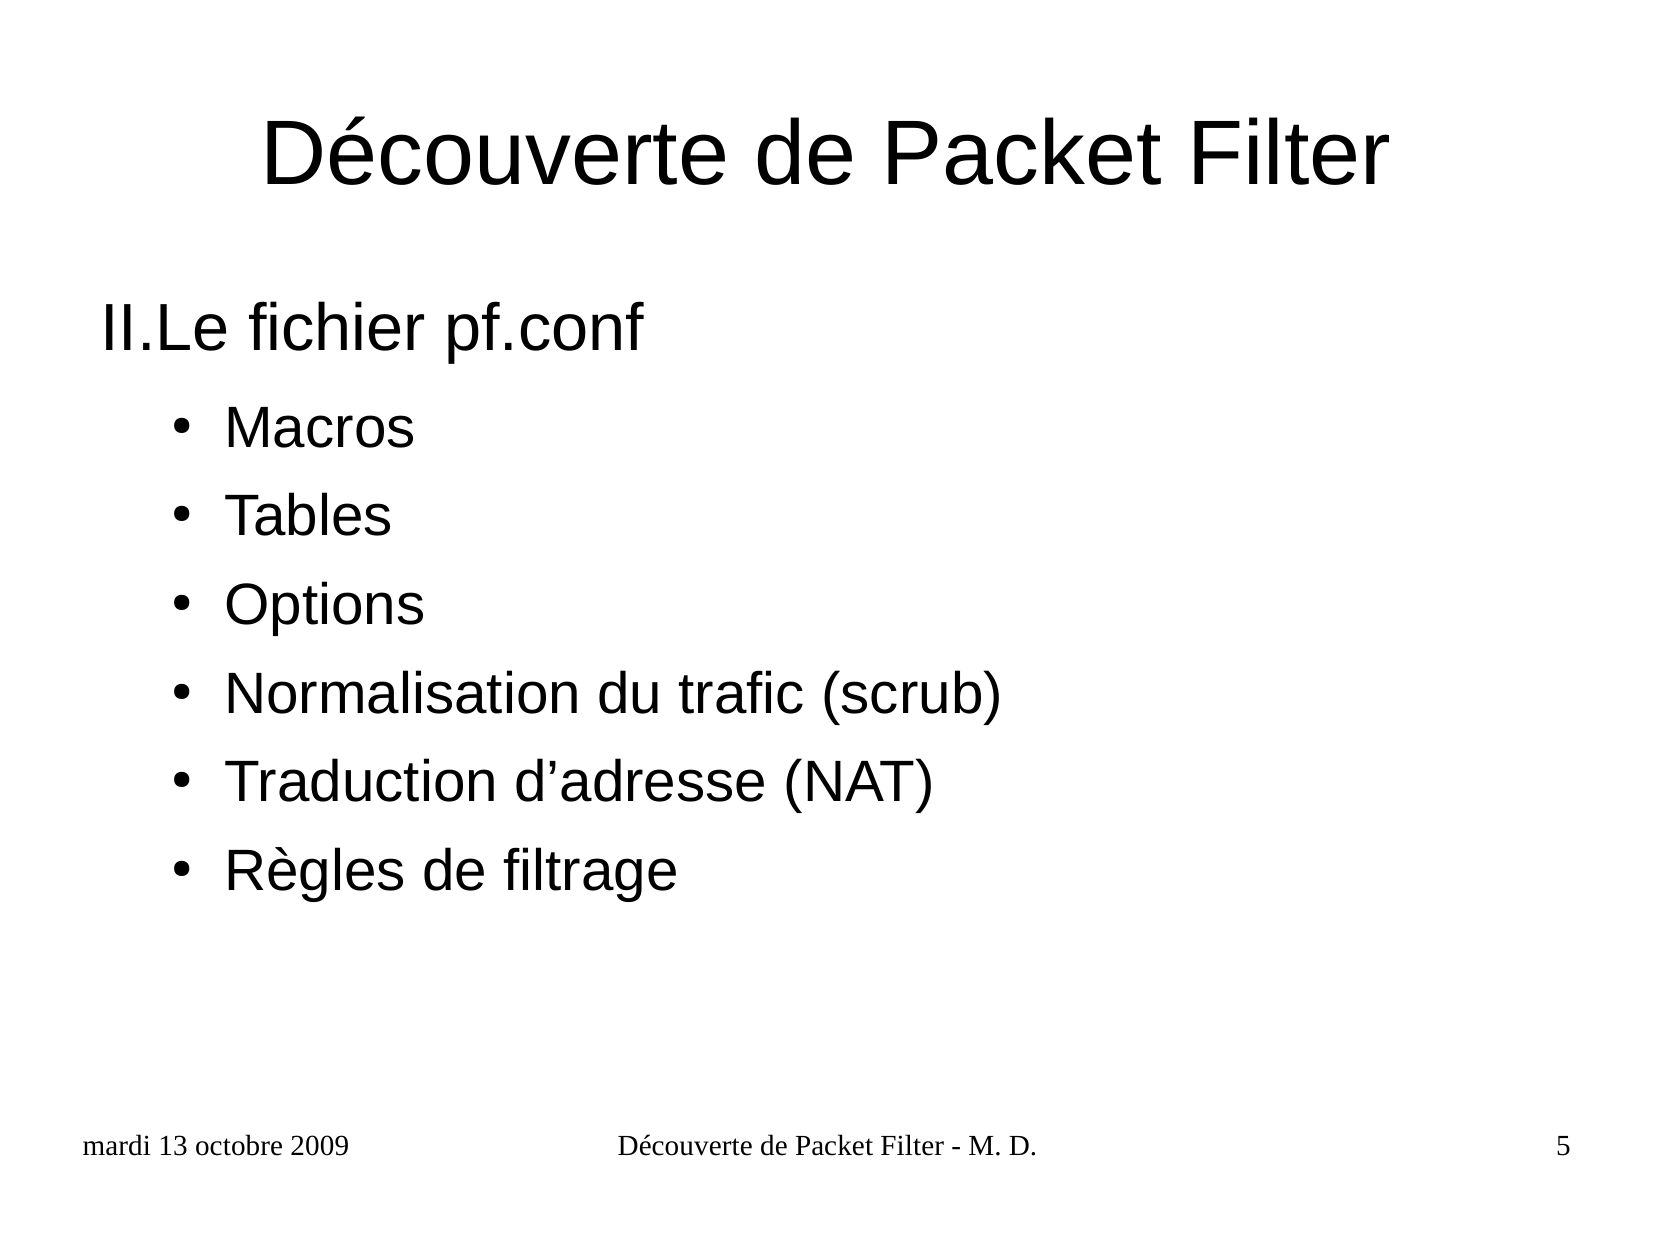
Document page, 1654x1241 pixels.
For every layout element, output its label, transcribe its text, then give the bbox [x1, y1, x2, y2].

list Le fichier pf.conf Macros Tables Options Normalisation du trafic (scrub) Traduction d’adresse (NAT) Règles de filtrage [82, 290, 1571, 1109]
title Découverte de Packet Filter [82, 49, 1571, 257]
